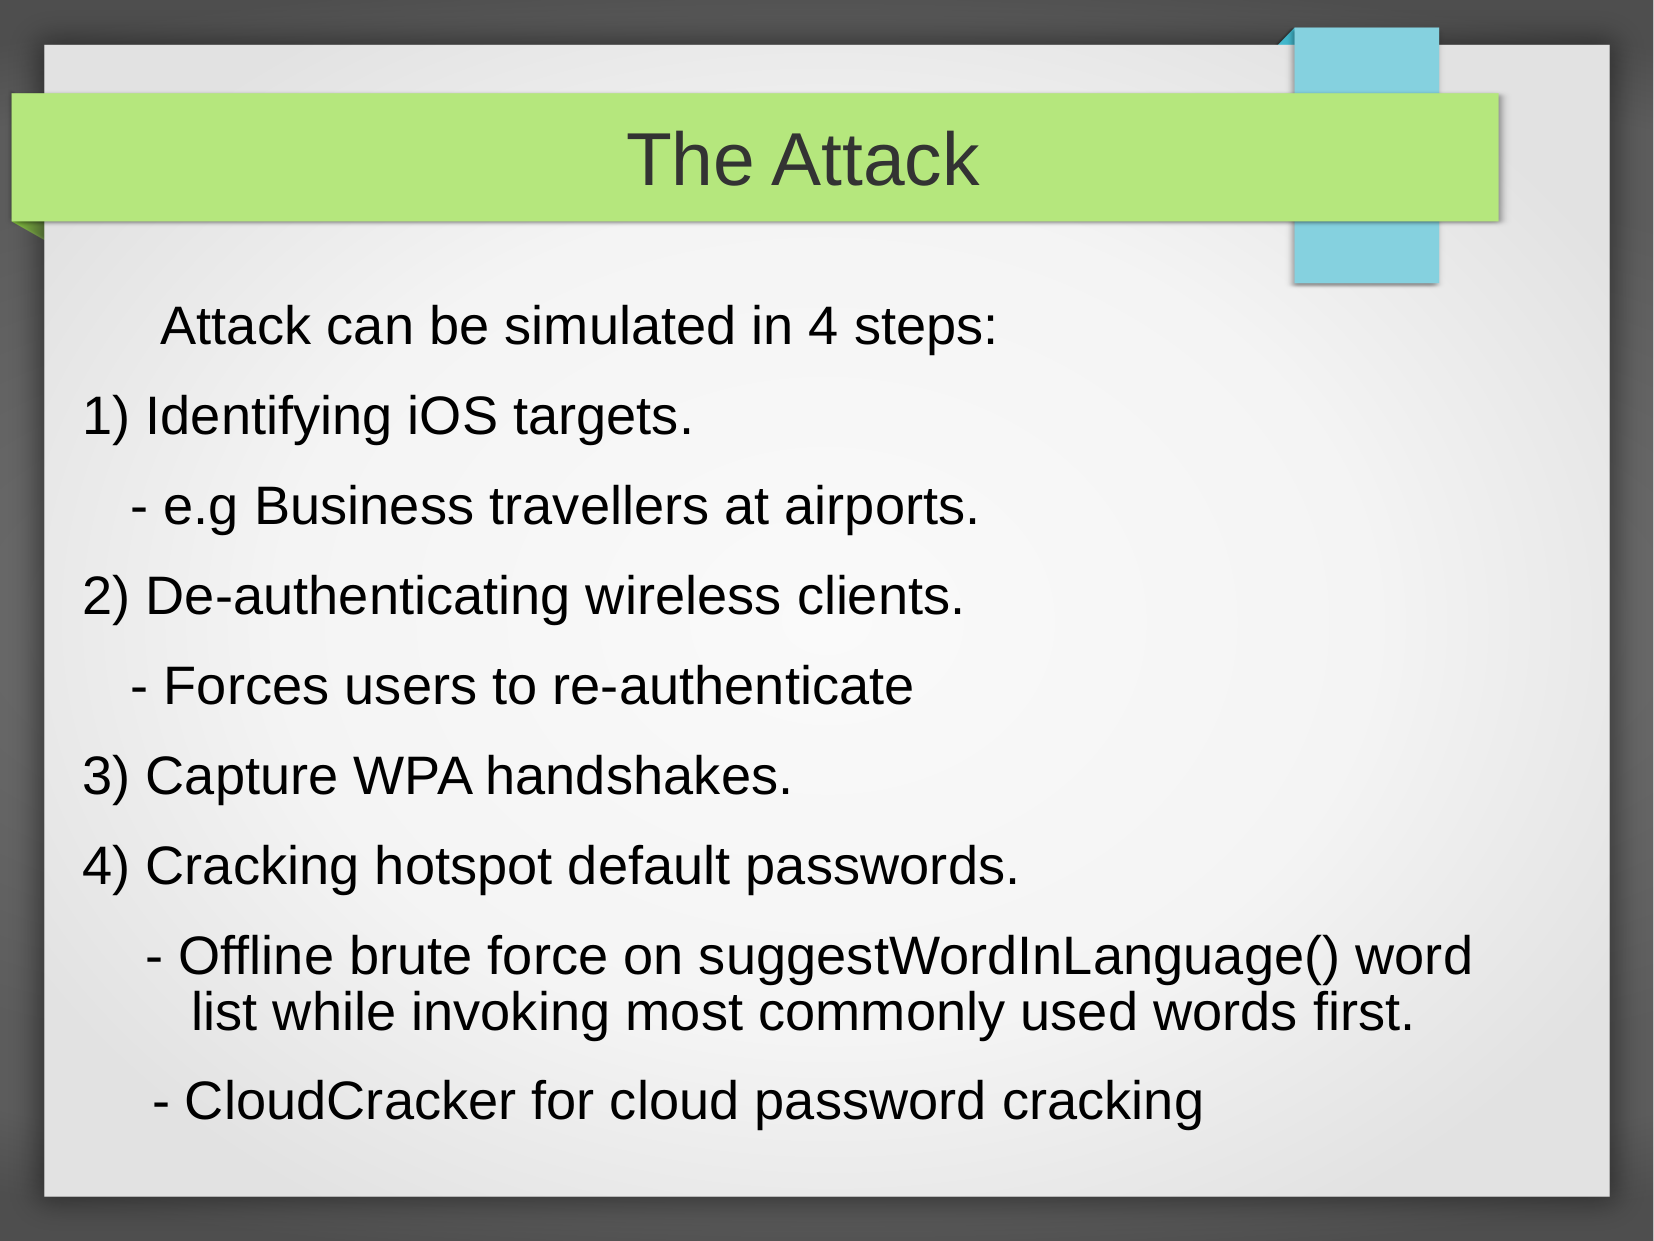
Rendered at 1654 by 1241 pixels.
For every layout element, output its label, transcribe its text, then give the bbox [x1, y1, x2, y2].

picture [0, 0, 1654, 1241]
text_box list while invoking most commonly used words first. [177, 974, 1477, 1050]
title The Attack [70, 106, 1536, 213]
list Attack can be simulated in 4 steps: Identifying iOS targets. - e.g Business travellers at airports. De-authenticating wireless clients. - Forces users to re-authenticate Capture WPA handshakes. Cracking hotspot default passwords. - Offline brute force on suggestWordInLanguage() word [82, 295, 1538, 1063]
text_box - CloudCracker for cloud password cracking [118, 1062, 1447, 1139]
